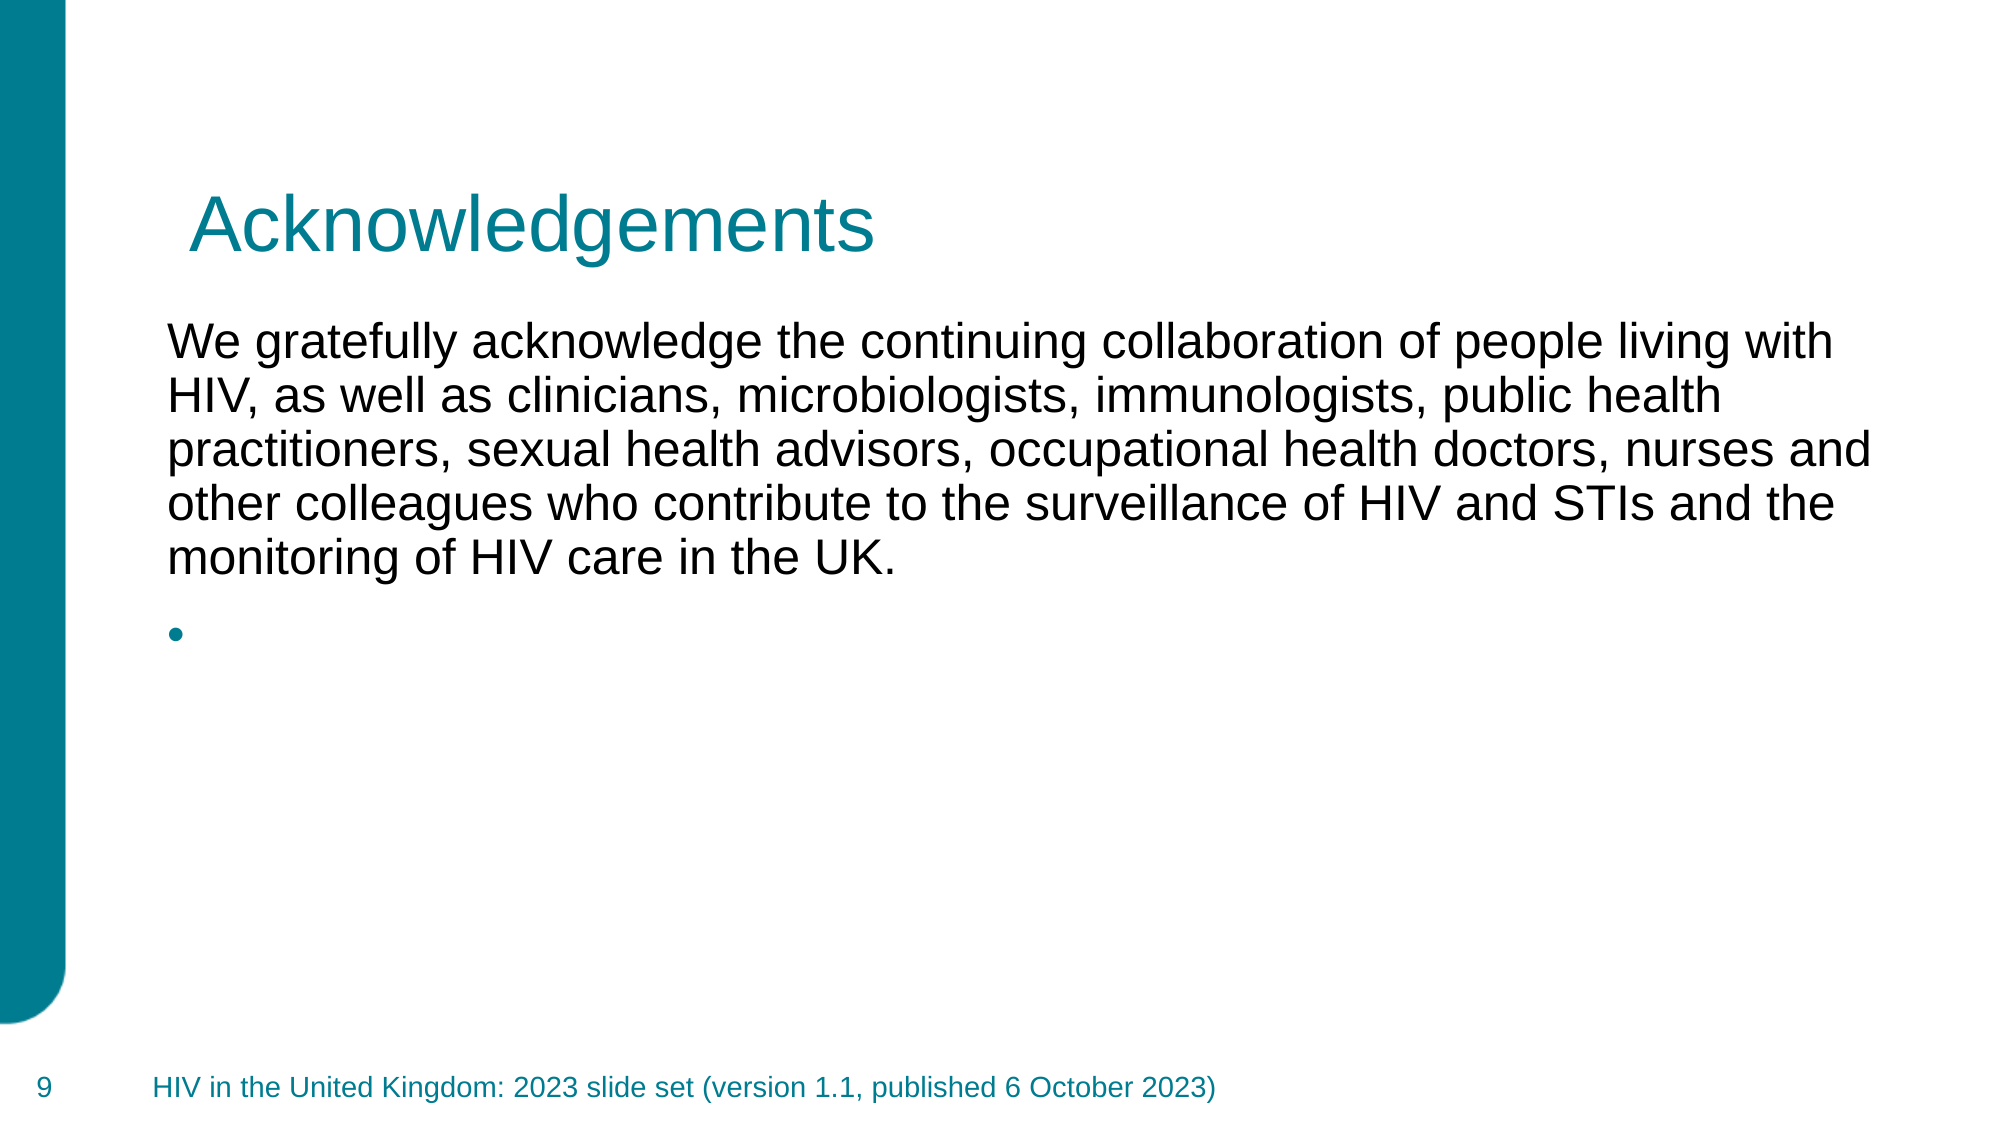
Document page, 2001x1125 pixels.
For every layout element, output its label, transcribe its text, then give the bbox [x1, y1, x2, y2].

text_box HIV in the United Kingdom: 2023 slide set (version 1.1, published 6 October 2023) [137, 1056, 1780, 1116]
list We gratefully acknowledge the continuing collaboration of people living with HIV, as well as clinicians, microbiologists, immunologists, public health practitioners, sexual health advisors, occupational health doctors, nurses and other colleagues who contribute to the surveillance of HIV and STIs and the monitoring of HIV care in the UK. [152, 307, 1926, 1022]
title Acknowledgements [152, 175, 1977, 335]
text_box [21, 1056, 120, 1117]
